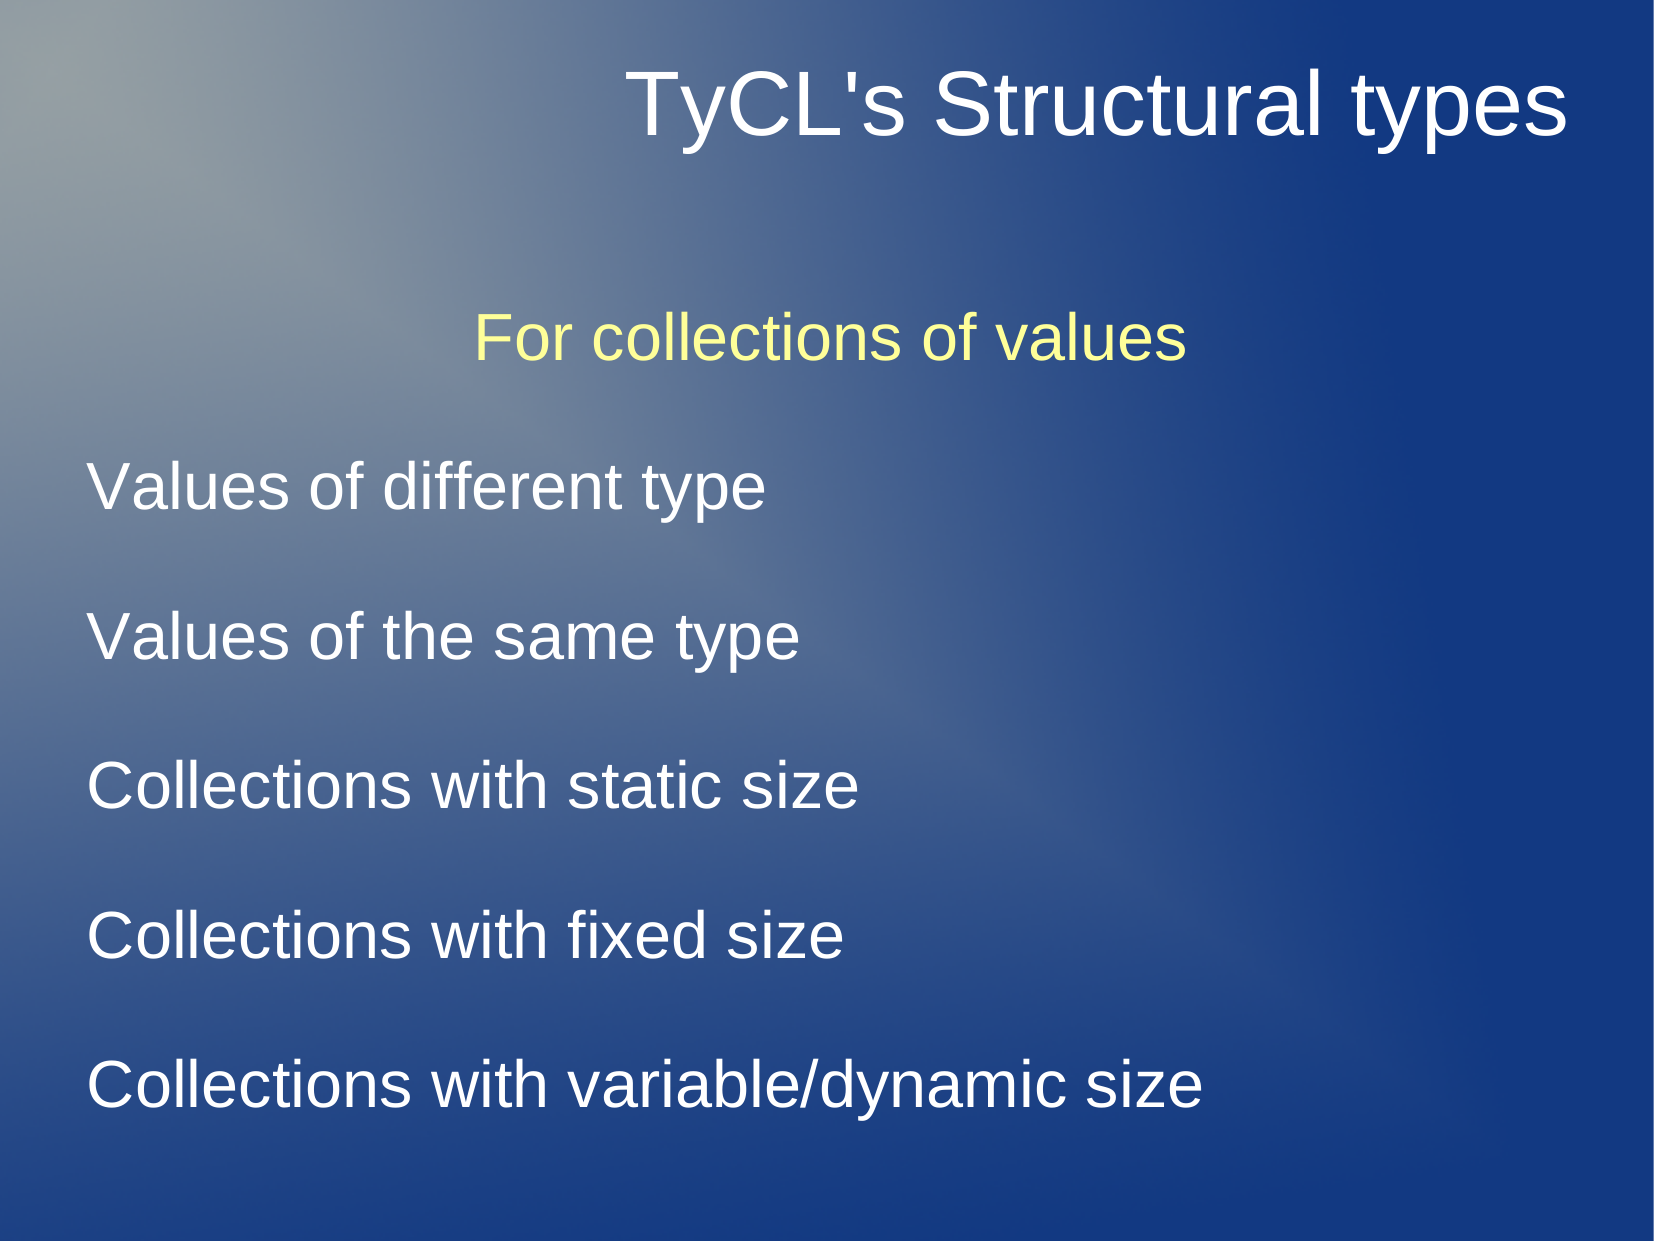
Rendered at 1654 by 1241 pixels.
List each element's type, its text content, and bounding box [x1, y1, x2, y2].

picture [0, 0, 1654, 1241]
title TyCL's Structural types [82, 52, 1571, 155]
subtitle For collections of values Values of different type Values of the same type Collections with static size Collections with fixed size Collections with variable/dynamic size [86, 299, 1576, 1123]
